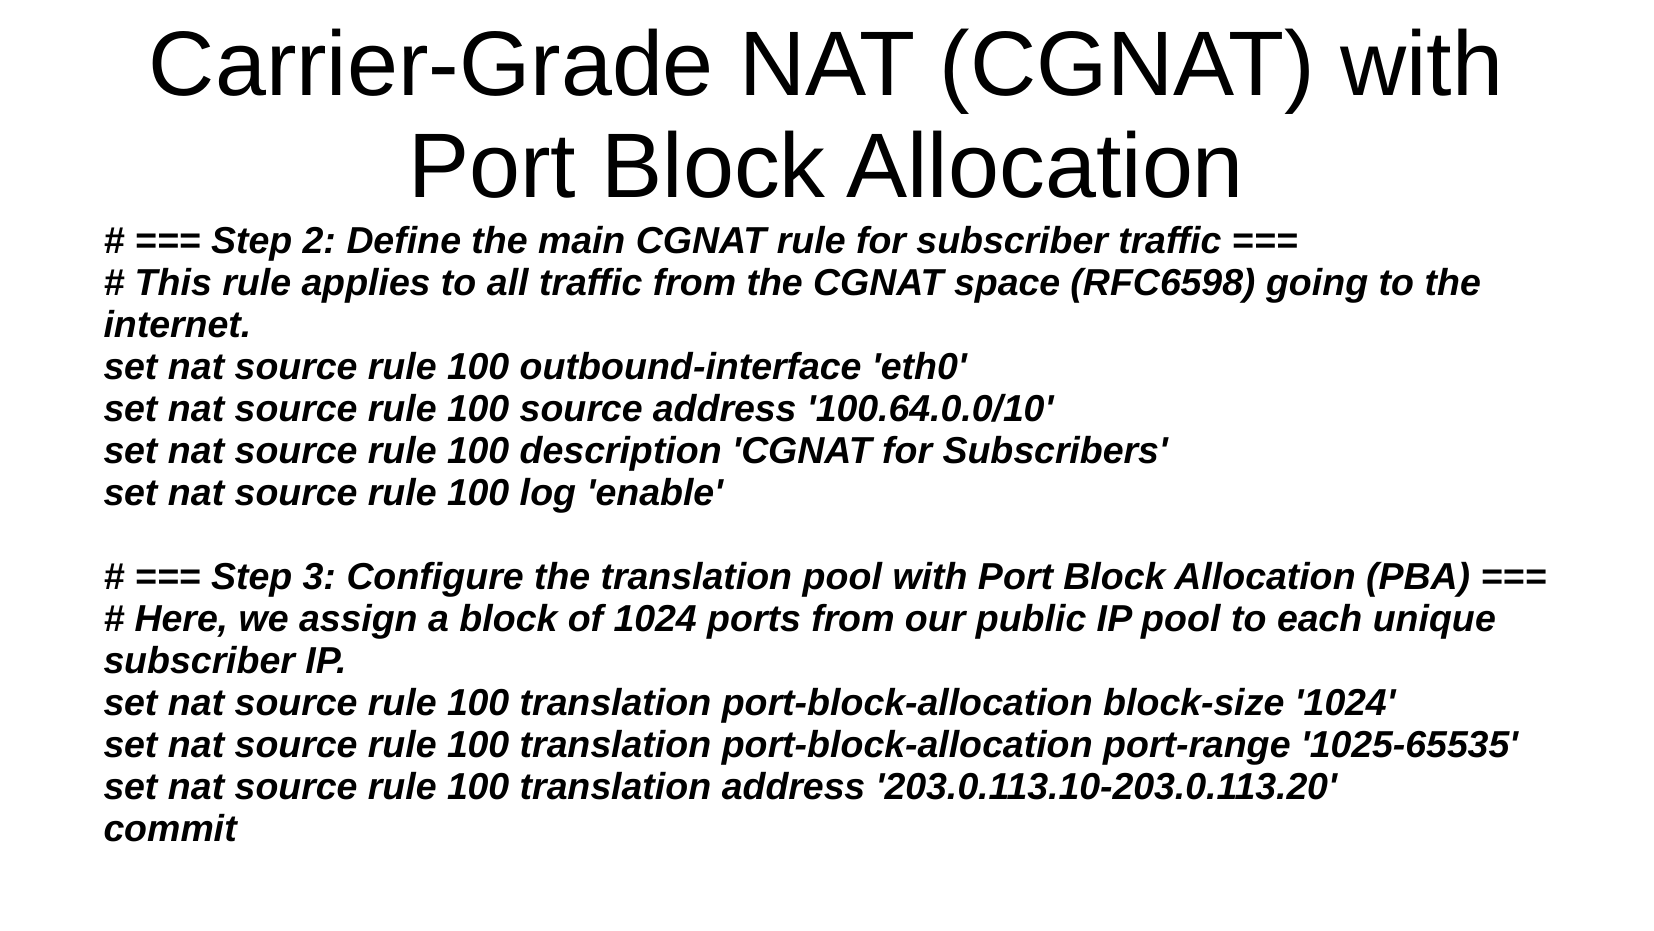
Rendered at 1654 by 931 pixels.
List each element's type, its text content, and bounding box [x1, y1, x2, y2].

title Carrier-Grade NAT (CGNAT) with Port Block Allocation [82, 12, 1571, 218]
text_box # === Step 2: Define the main CGNAT rule for subscriber traffic === # This rule applies to all traffic from the CGNAT space (RFC6598) going to the internet. set nat source rule 100 outbound-interface 'eth0' set nat source rule 100 source address '100.64.0.0/10' set nat source rule 100 description 'CGNAT for Subscribers' set nat source rule 100 log 'enable' # === Step 3: Configure the translation pool with Port Block Allocation (PBA) === # Here, we assign a block of 1024 ports from our public IP pool to each unique subscriber IP. set nat source rule 100 translation port-block-allocation block-size '1024' set nat source rule 100 translation port-block-allocation port-range '1025-65535' set nat source rule 100 translation address '203.0.113.10-203.0.113.20' commit [88, 212, 1589, 858]
